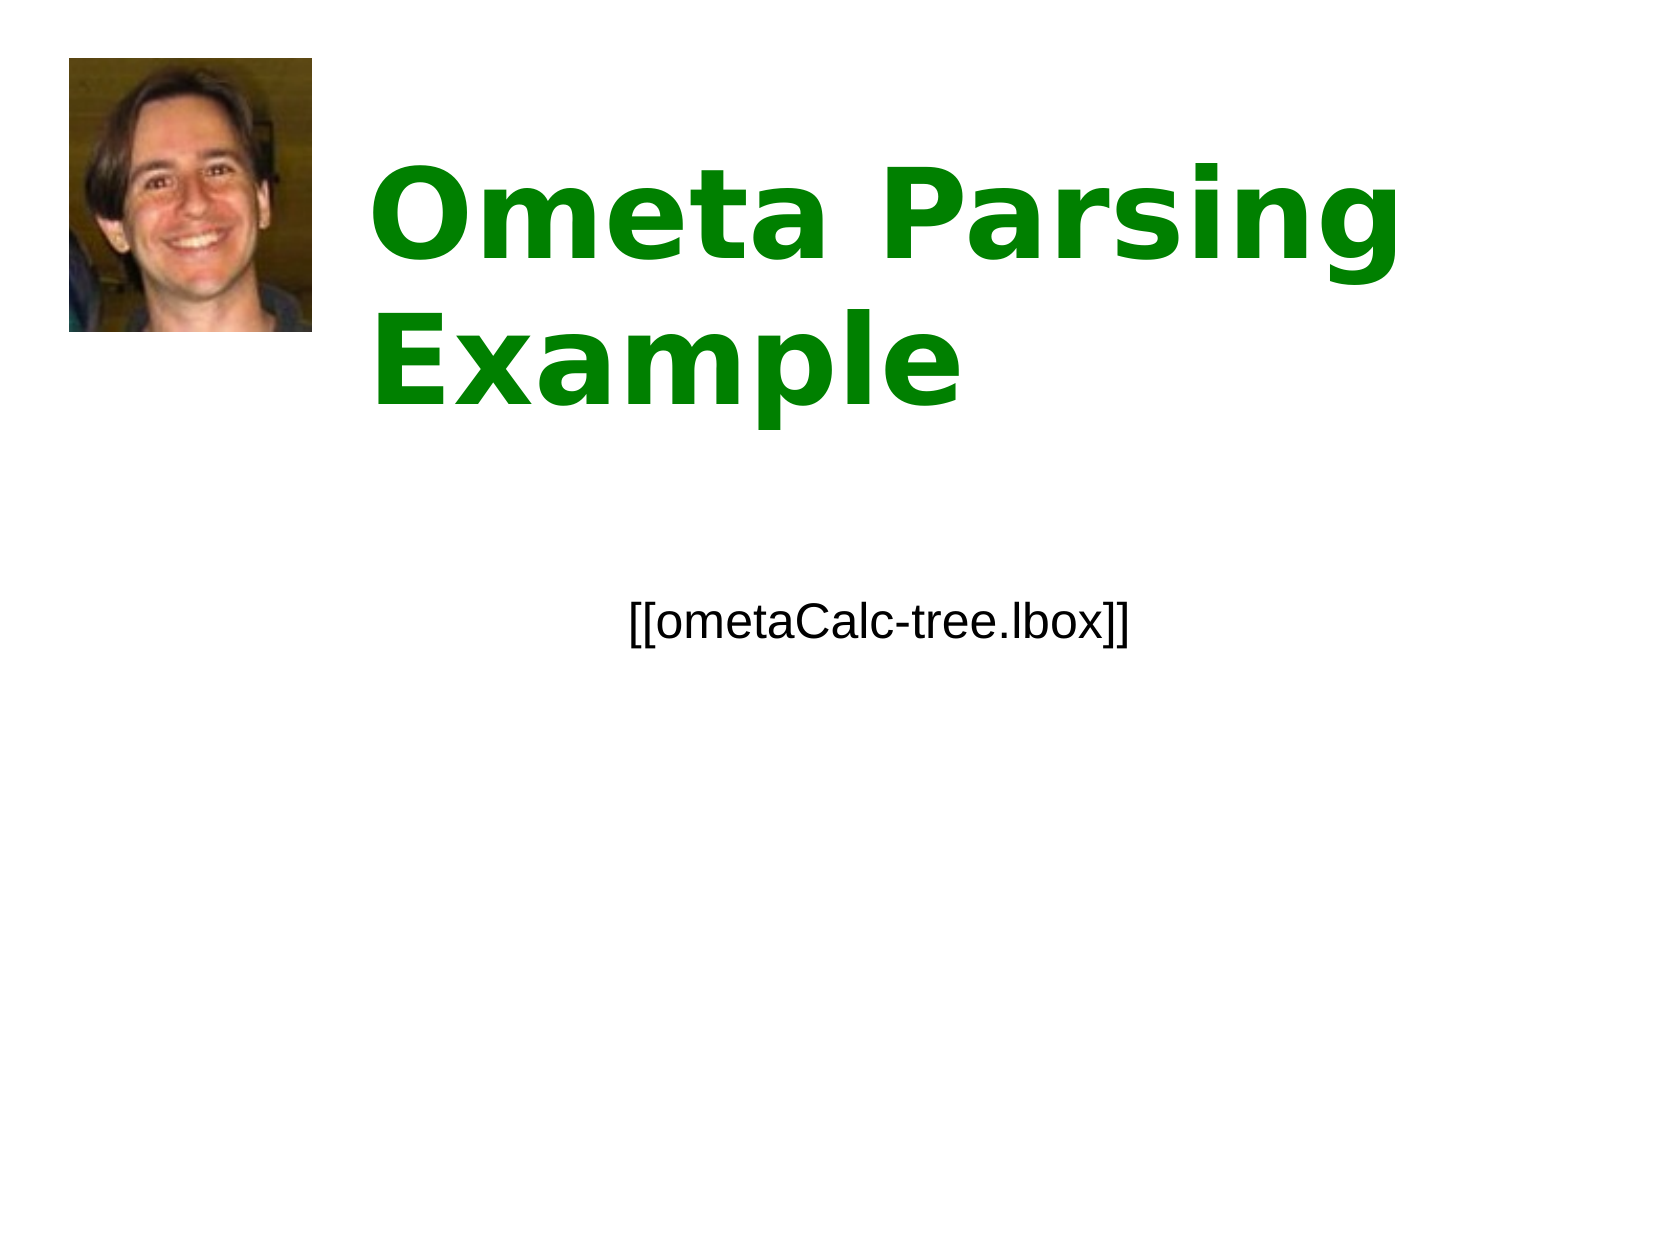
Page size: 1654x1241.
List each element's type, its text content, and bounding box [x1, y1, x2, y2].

picture [69, 58, 312, 332]
text_box [[ometaCalc-tree.lbox]] [613, 586, 1168, 657]
text_box Ometa Parsing Example [353, 135, 1507, 442]
